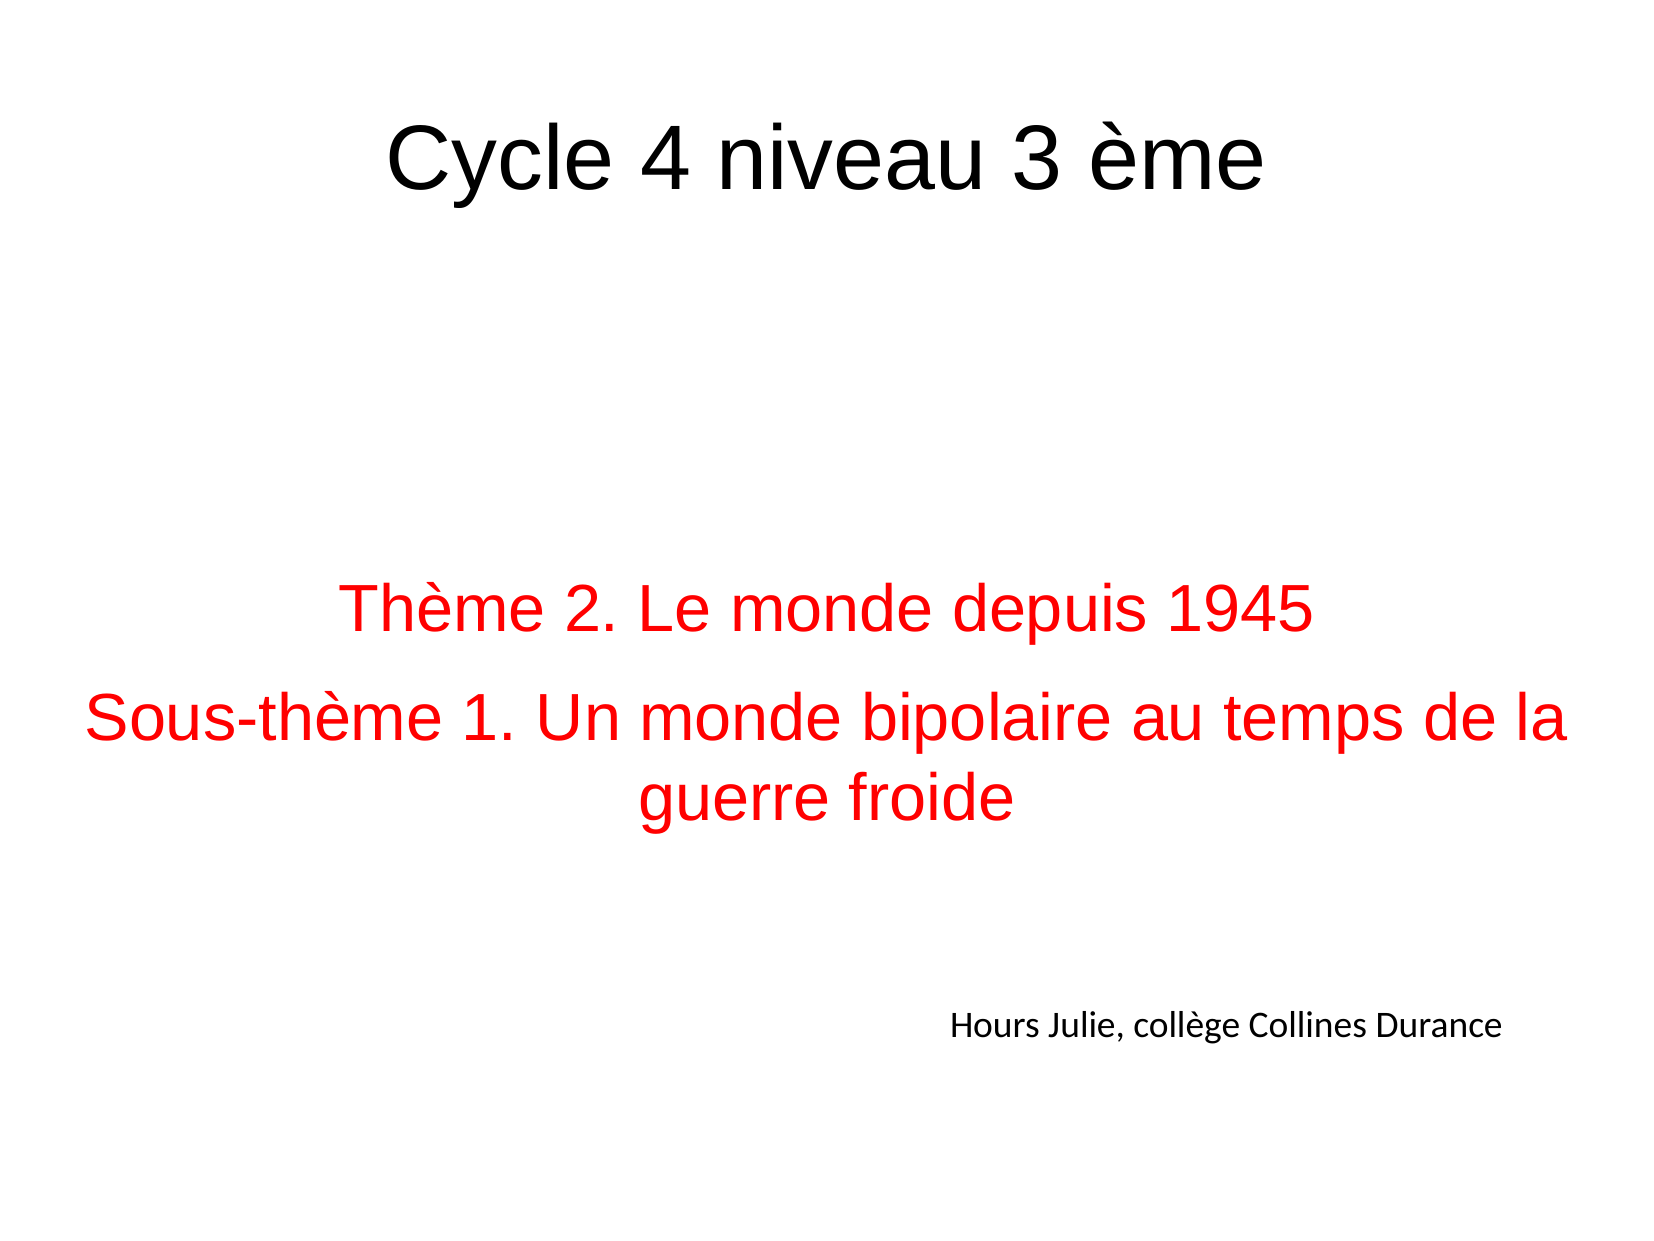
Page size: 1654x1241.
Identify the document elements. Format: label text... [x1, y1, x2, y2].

title Cycle 4 niveau 3 ème [82, 49, 1571, 257]
text_box Hours Julie, collège Collines Durance [934, 992, 1571, 1054]
subtitle Thème 2. Le monde depuis 1945 Sous-thème 1. Un monde bipolaire au temps de la guerre froide [82, 290, 1571, 1109]
